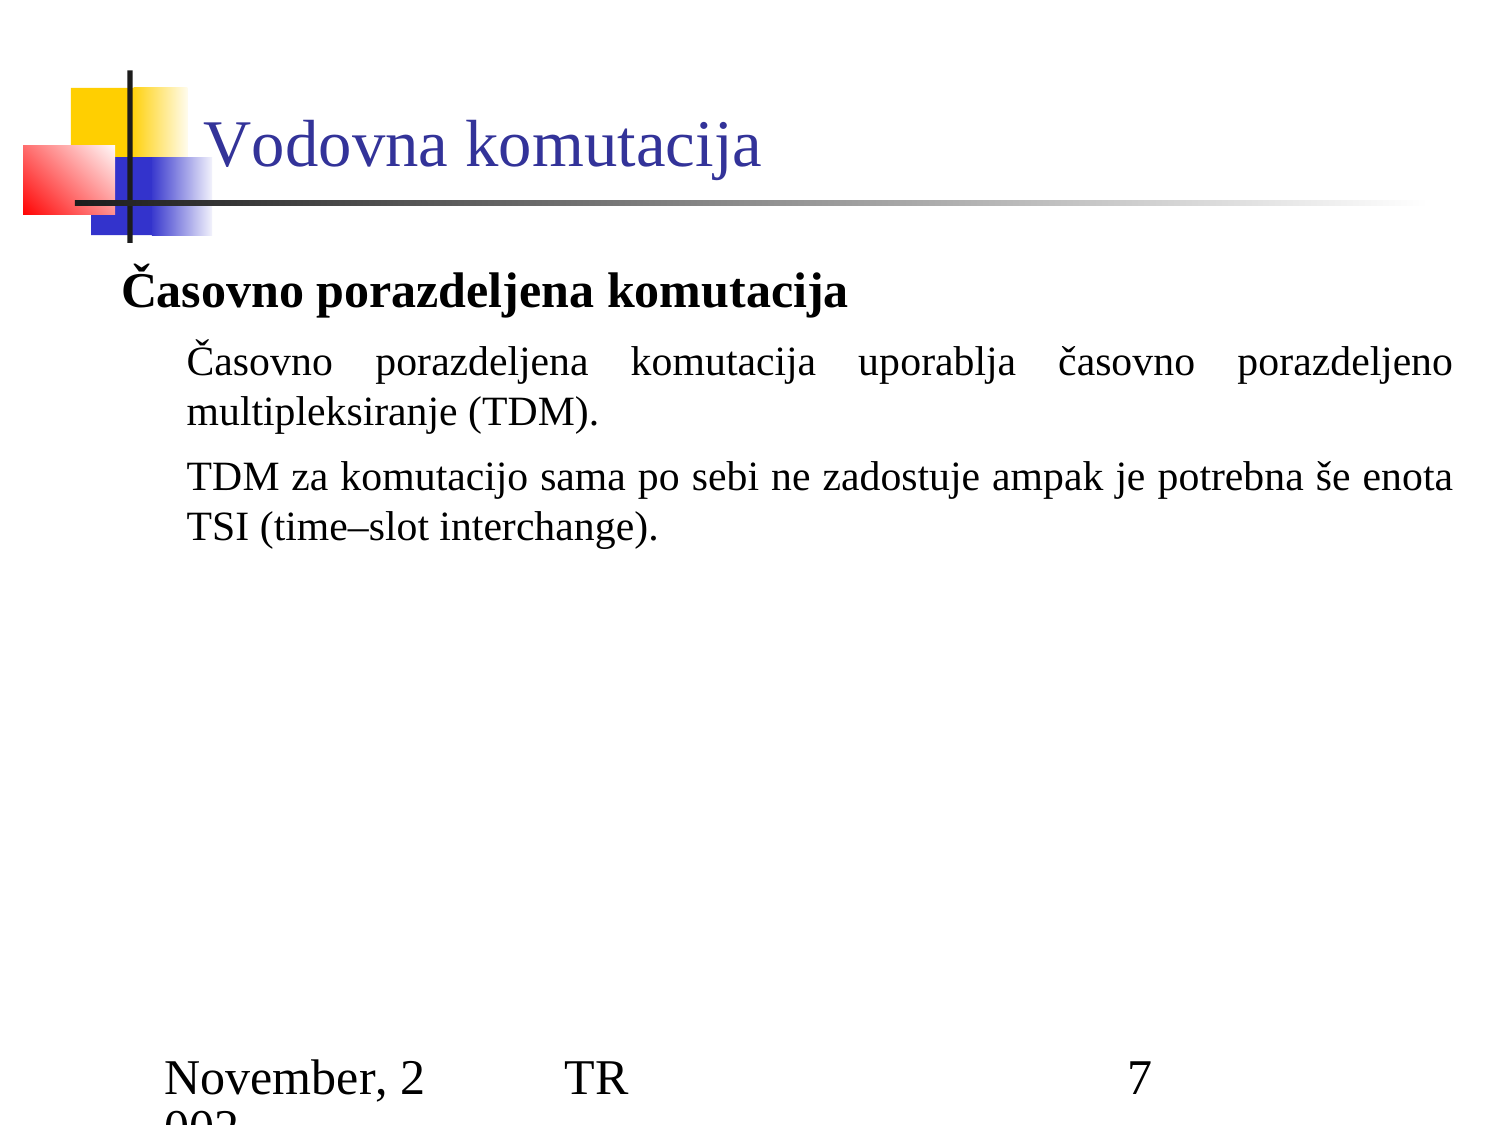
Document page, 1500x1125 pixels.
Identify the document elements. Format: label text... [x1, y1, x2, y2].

title Vodovna komutacija [188, 92, 1468, 188]
list Časovno porazdeljena komutacija Časovno porazdeljena komutacija uporablja časovno porazdeljeno multipleksiranje (TDM). TDM za komutacijo sama po sebi ne zadostuje ampak je potrebna še enota TSI (time–slot interchange). [50, 249, 1469, 1007]
